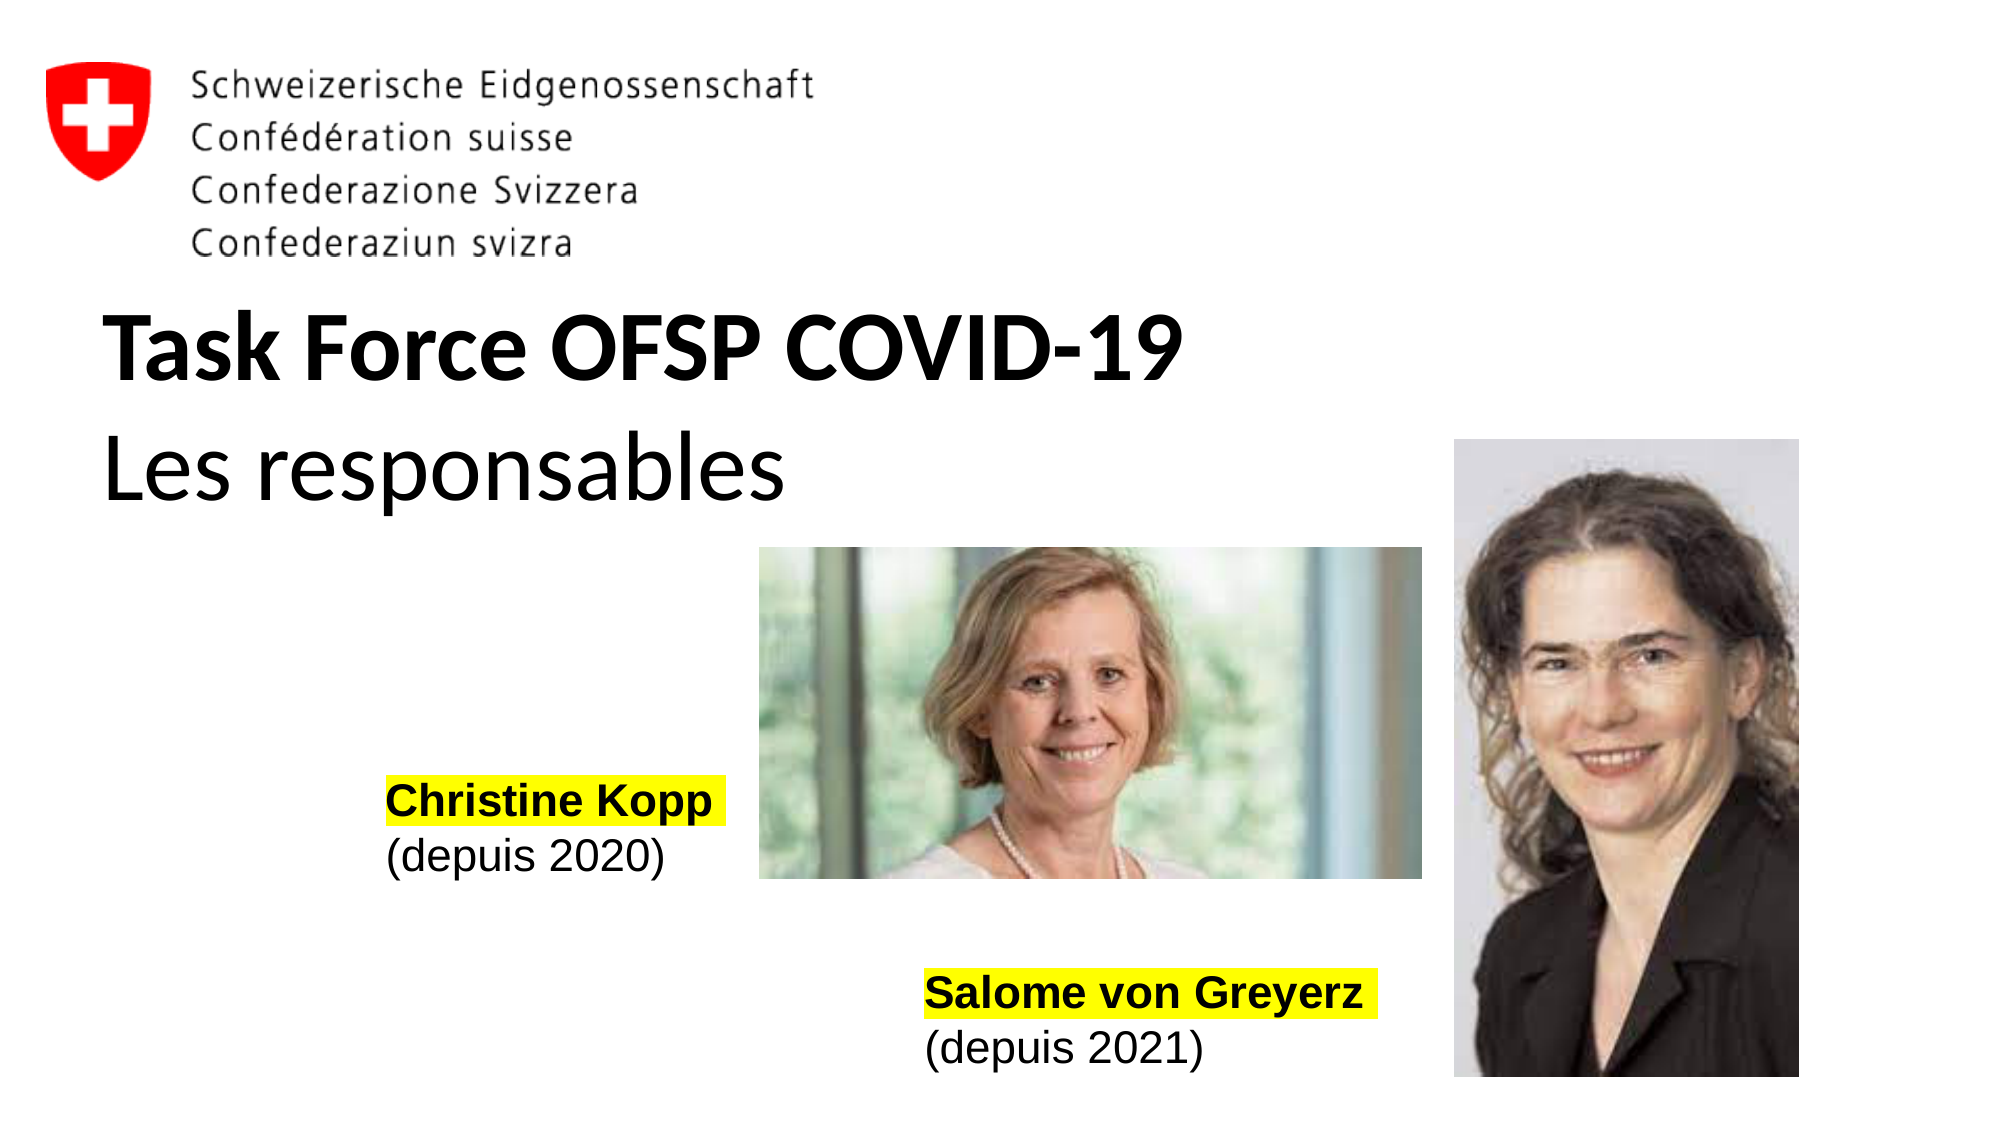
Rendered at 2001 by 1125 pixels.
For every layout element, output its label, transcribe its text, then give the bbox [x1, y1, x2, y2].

picture [759, 547, 1422, 879]
text_box Christine Kopp (depuis 2020) [370, 762, 1397, 889]
text_box [23, 0, 759, 419]
picture [1454, 439, 1799, 1077]
picture [46, 63, 818, 257]
text_box Salome von Greyerz (depuis 2021) [909, 955, 1770, 1082]
text_box Task Force OFSP COVID-19 Les responsables [87, 272, 1978, 531]
